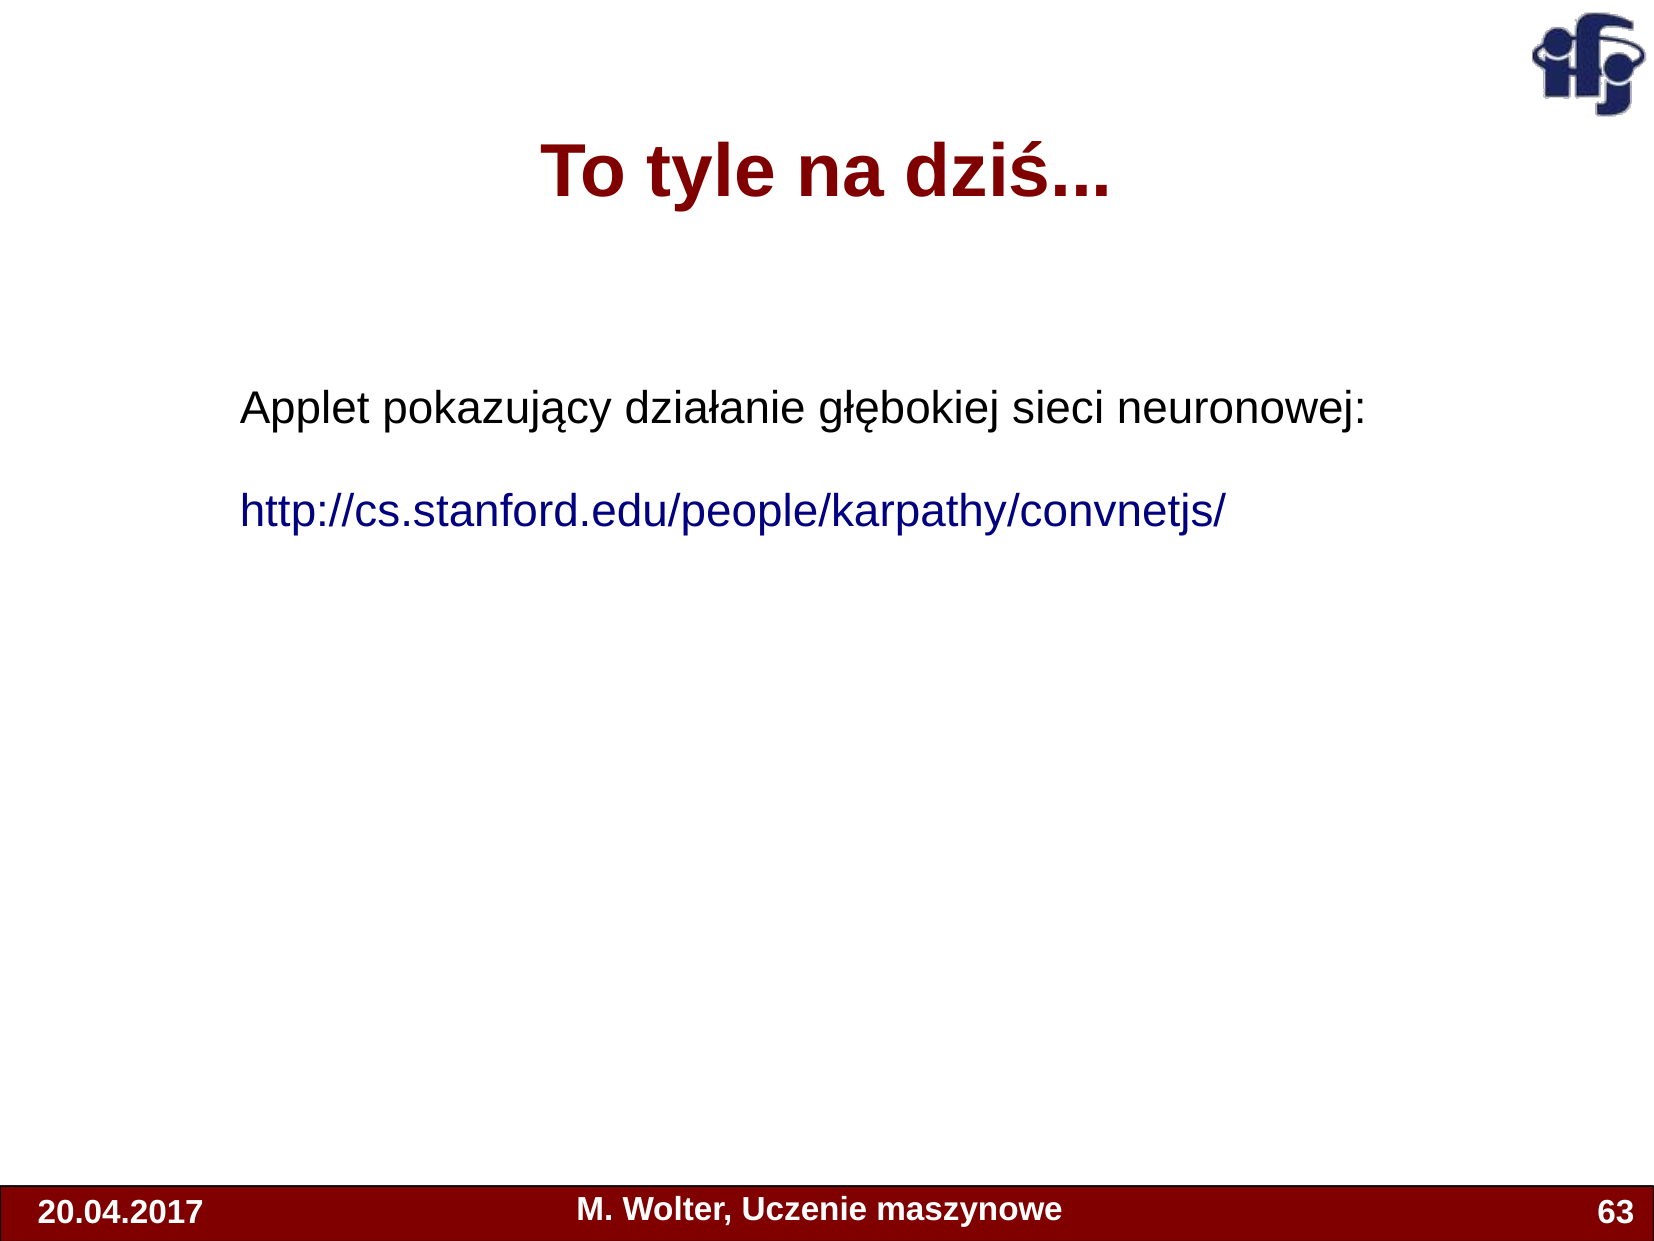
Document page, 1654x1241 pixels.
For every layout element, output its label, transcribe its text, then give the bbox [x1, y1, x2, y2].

title To tyle na dziś... [124, 110, 1530, 223]
picture [1525, 0, 1654, 129]
text_box Applet pokazujący działanie głębokiej sieci neuronowej: http://cs.stanford.edu/people/karpathy/convnetjs/ [225, 375, 1516, 544]
